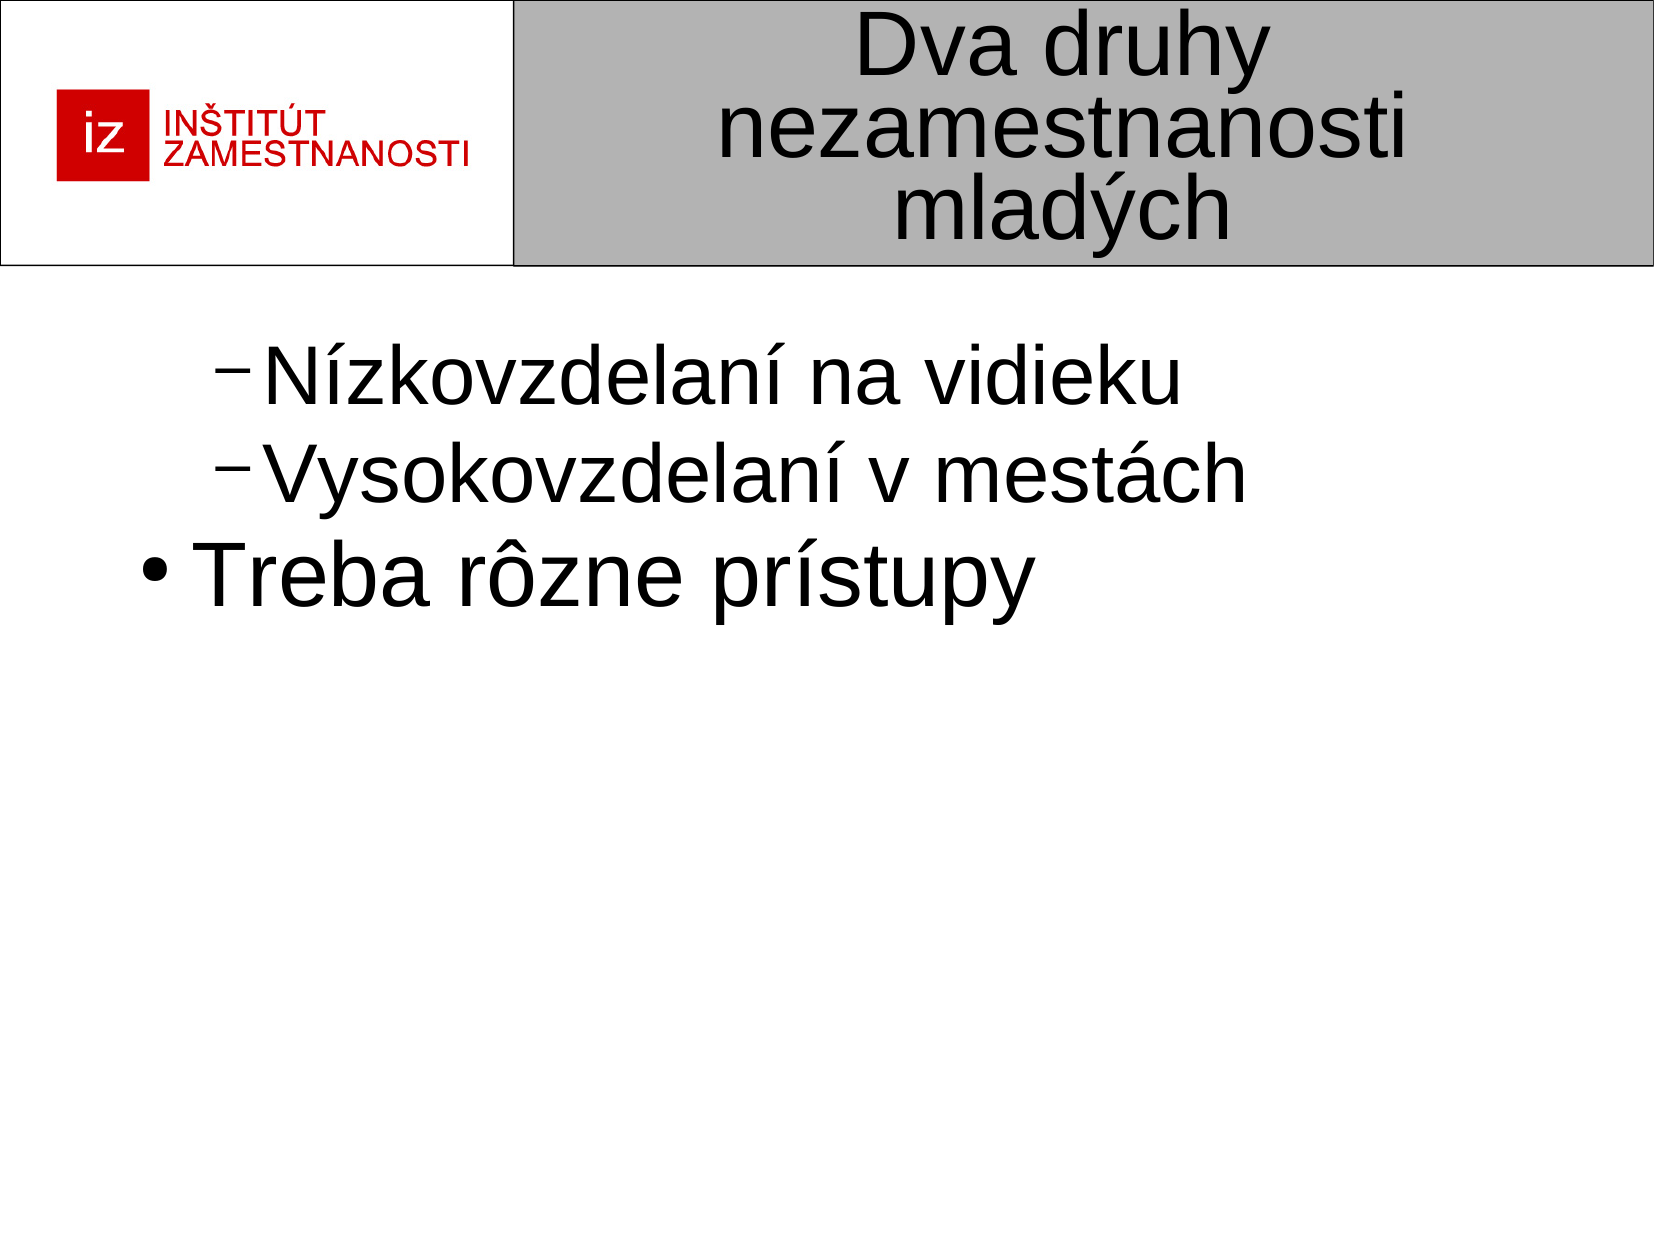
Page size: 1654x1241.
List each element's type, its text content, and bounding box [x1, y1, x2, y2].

picture [5, 8, 512, 257]
list Nízkovzdelaní na vidieku Vysokovzdelaní v mestách Treba rôzne prístupy [121, 344, 1533, 1112]
title Dva druhy nezamestnanosti mladých [561, 0, 1565, 267]
